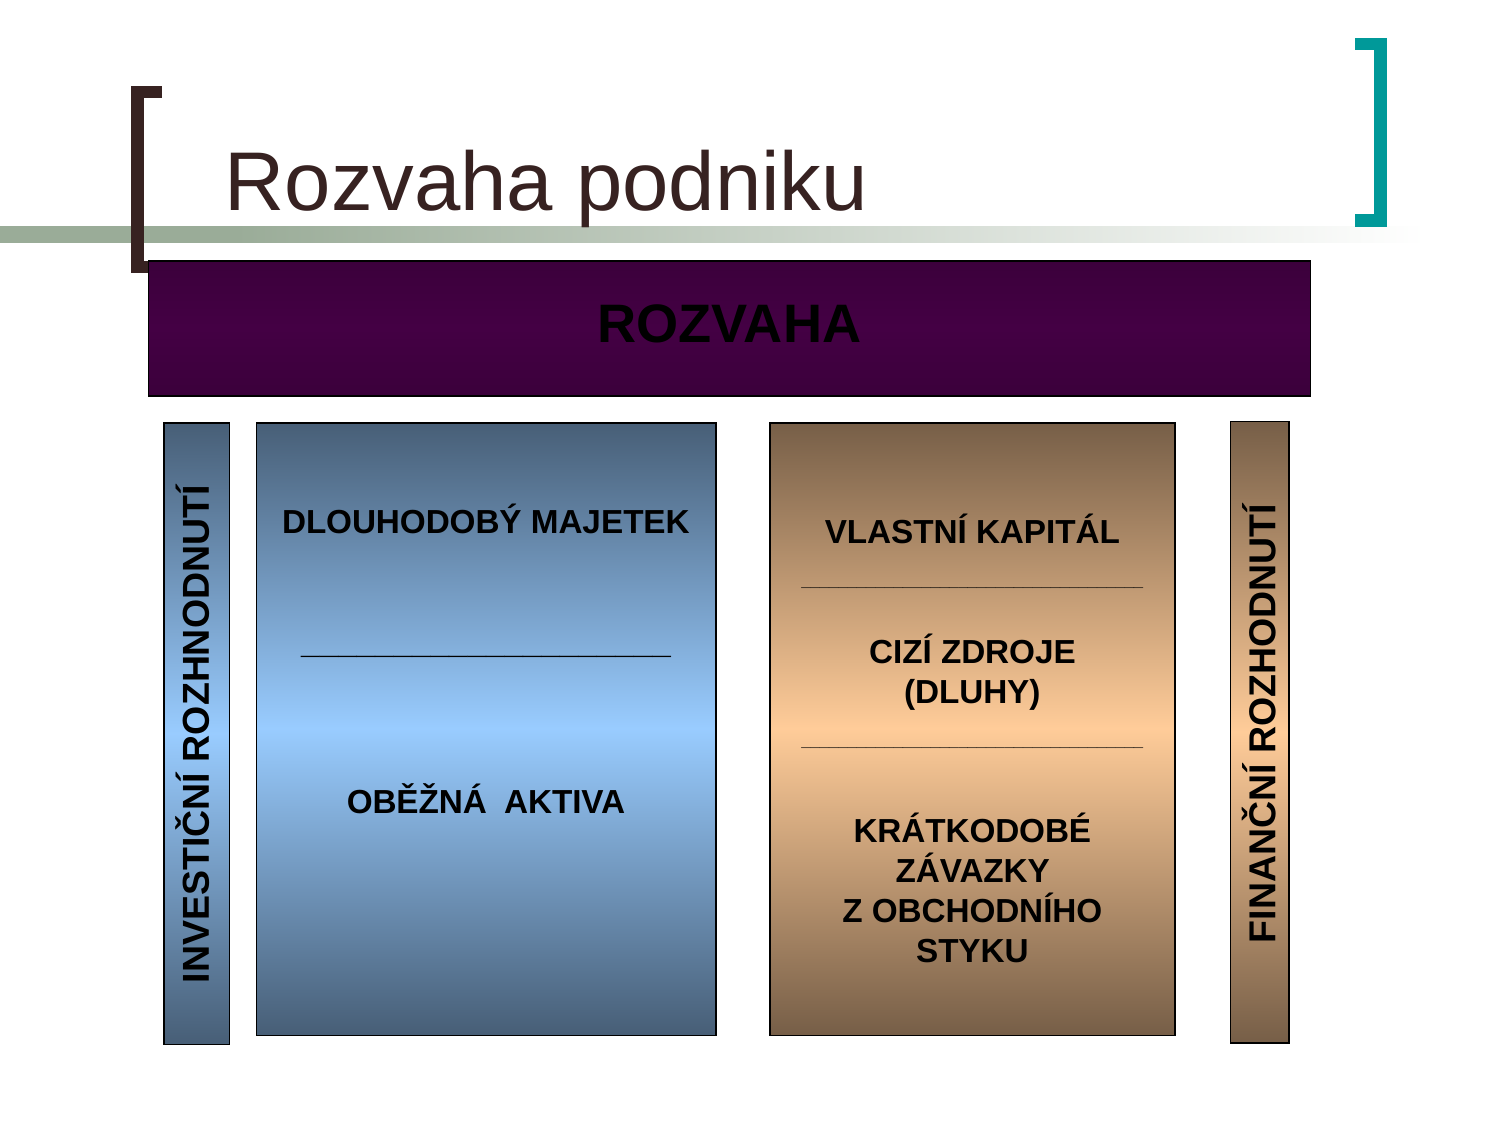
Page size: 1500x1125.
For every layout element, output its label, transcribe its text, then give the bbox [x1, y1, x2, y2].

text_box DLOUHODOBÝ MAJETEK ____________________ OBĚŽNÁ AKTIVA [257, 423, 716, 1036]
text_box INVESTIČNÍ ROZHNODNUTÍ [164, 423, 230, 1045]
text_box FINANČNÍ ROZHODNUTÍ [1230, 421, 1289, 1043]
text_box VLASTNÍ KAPITÁL _____________________________________ CIZÍ ZDROJE (DLUHY) _____________________________________ KRÁTKODOBÉ ZÁVAZKY Z OBCHODNÍHO STYKU [770, 423, 1175, 1036]
text_box ROZVAHA [148, 261, 1310, 396]
title Rozvaha podniku [70, 46, 1421, 235]
